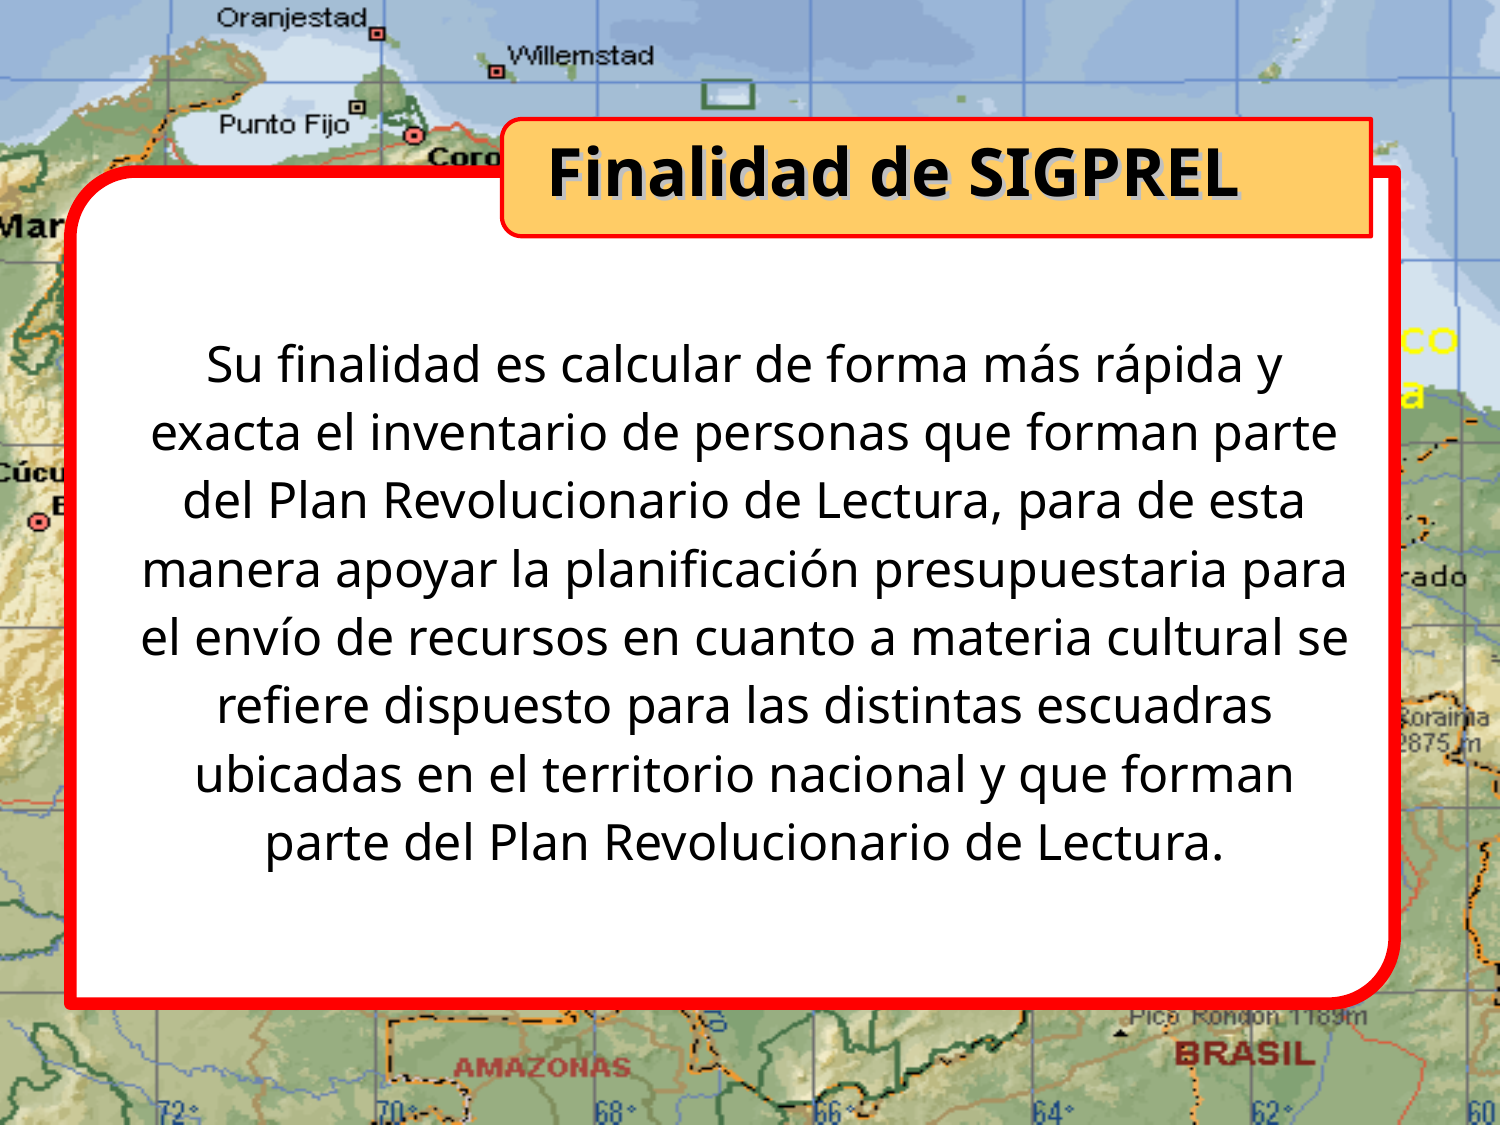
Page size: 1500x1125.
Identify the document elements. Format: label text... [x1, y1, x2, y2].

text_box Finalidad de SIGPREL [531, 118, 1418, 211]
text_box [70, 119, 1395, 1004]
picture [0, 0, 1500, 1125]
text_box Su finalidad es calcular de forma más rápida y exacta el inventario de personas que forman parte del Plan Revolucionario de Lectura, para de esta manera apoyar la planificación presupuestaria para el envío de recursos en cuanto a materia cultural se refiere dispuesto para las distintas escuadras ubicadas en el territorio nacional y que forman parte del Plan Revolucionario de Lectura. [118, 321, 1373, 886]
